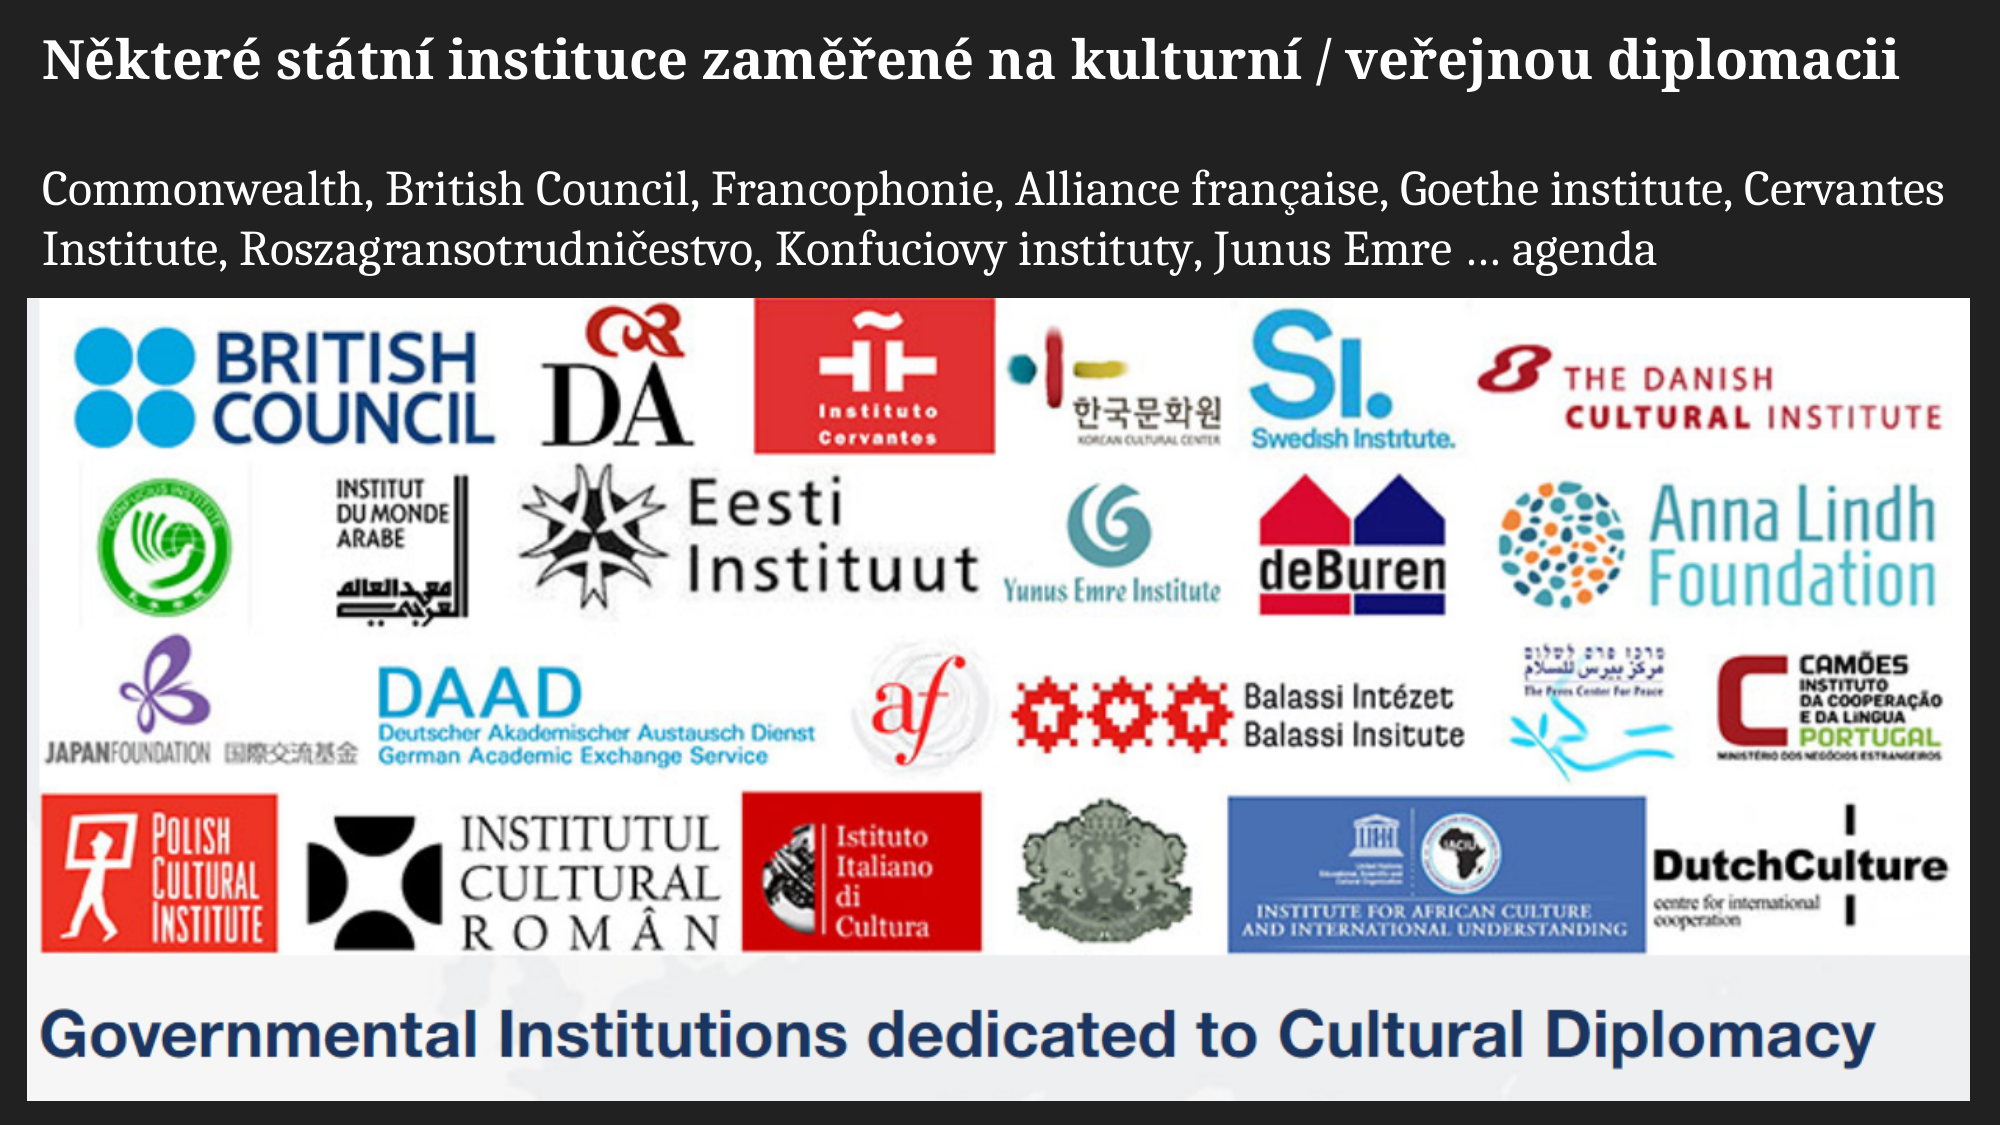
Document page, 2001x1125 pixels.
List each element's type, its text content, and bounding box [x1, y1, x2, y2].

picture [27, 351, 1970, 1101]
text_box Některé státní instituce zaměřené na kulturní / veřejnou diplomacii Commonwealth, British Council, Francophonie, Alliance française, Goethe institute, Cervantes Institute, Roszagransotrudničestvo, Konfuciovy instituty, Junus Emre … agenda [27, 17, 1970, 351]
